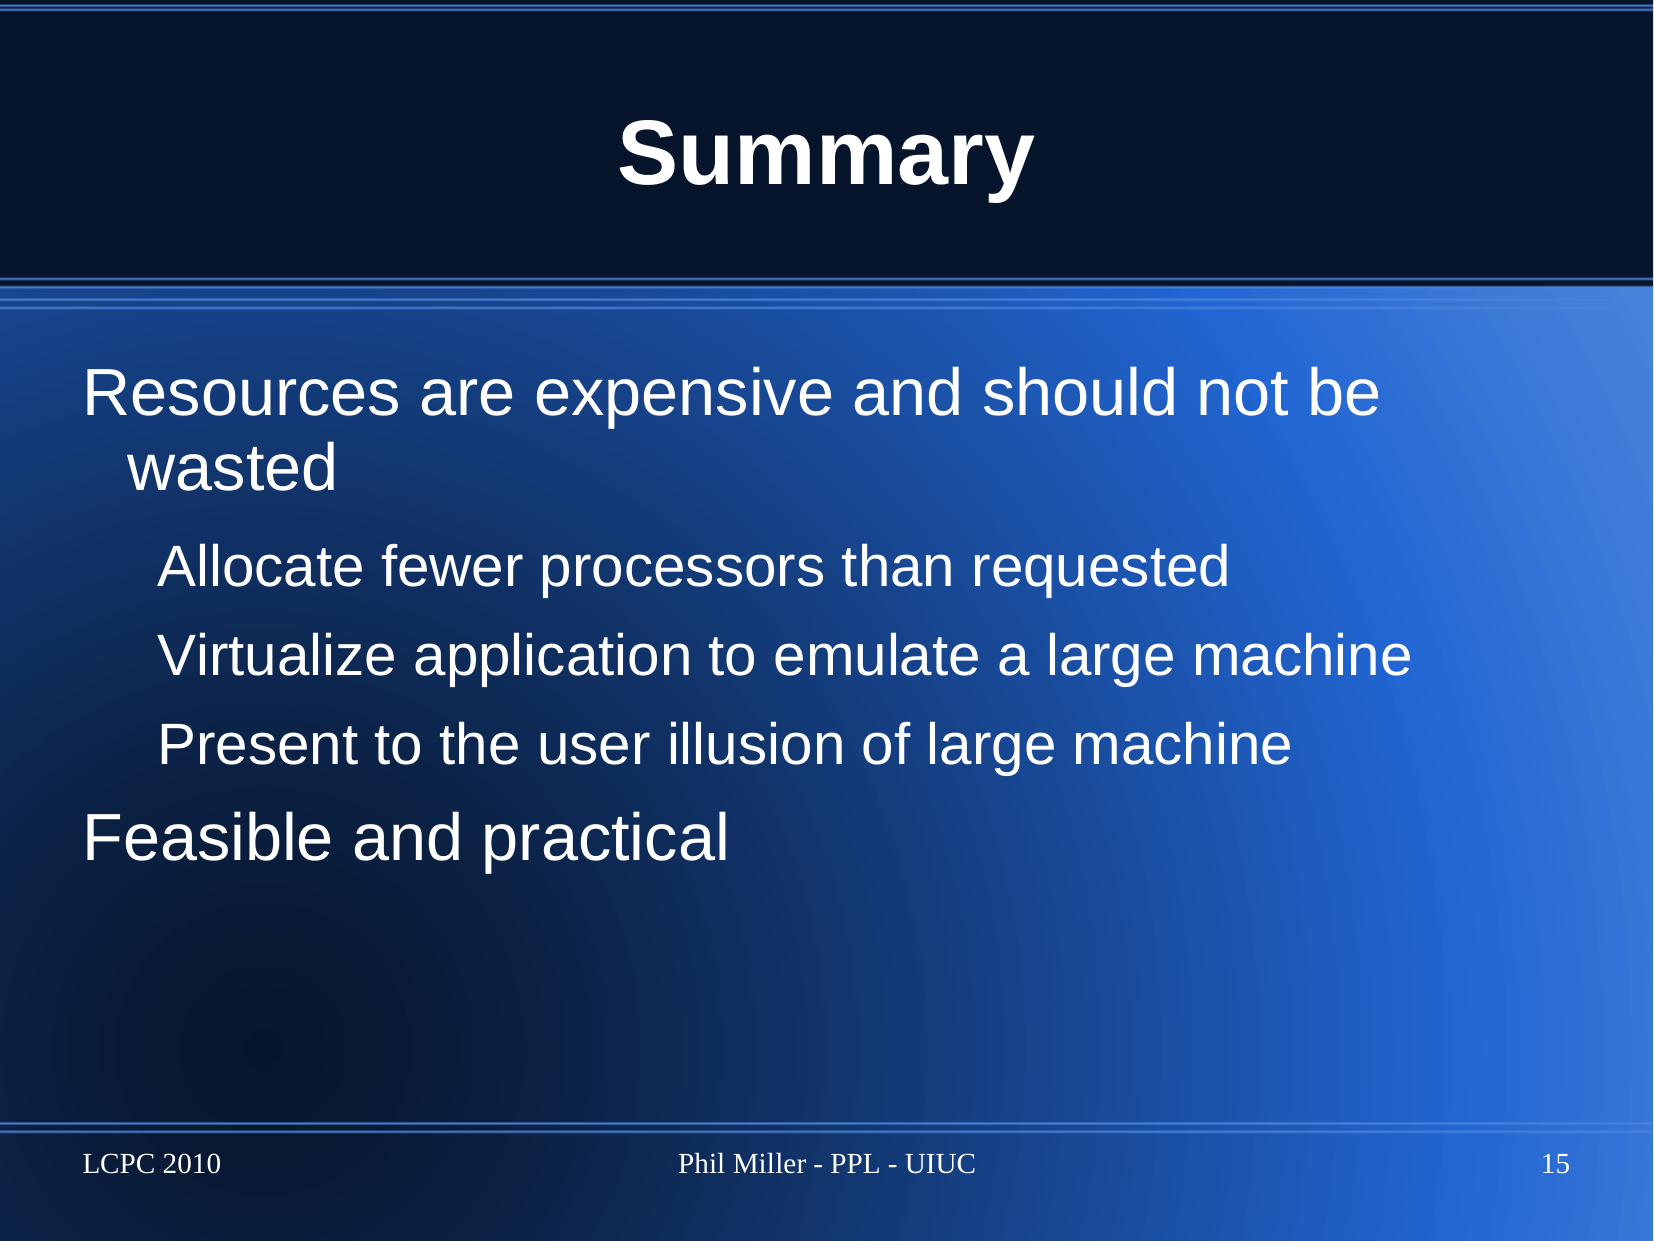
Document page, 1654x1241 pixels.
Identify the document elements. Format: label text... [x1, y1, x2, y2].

title Summary [82, 49, 1571, 257]
list Resources are expensive and should not be wasted Allocate fewer processors than requested Virtualize application to emulate a large machine Present to the user illusion of large machine Feasible and practical [82, 355, 1571, 1160]
picture [0, 0, 1654, 1241]
